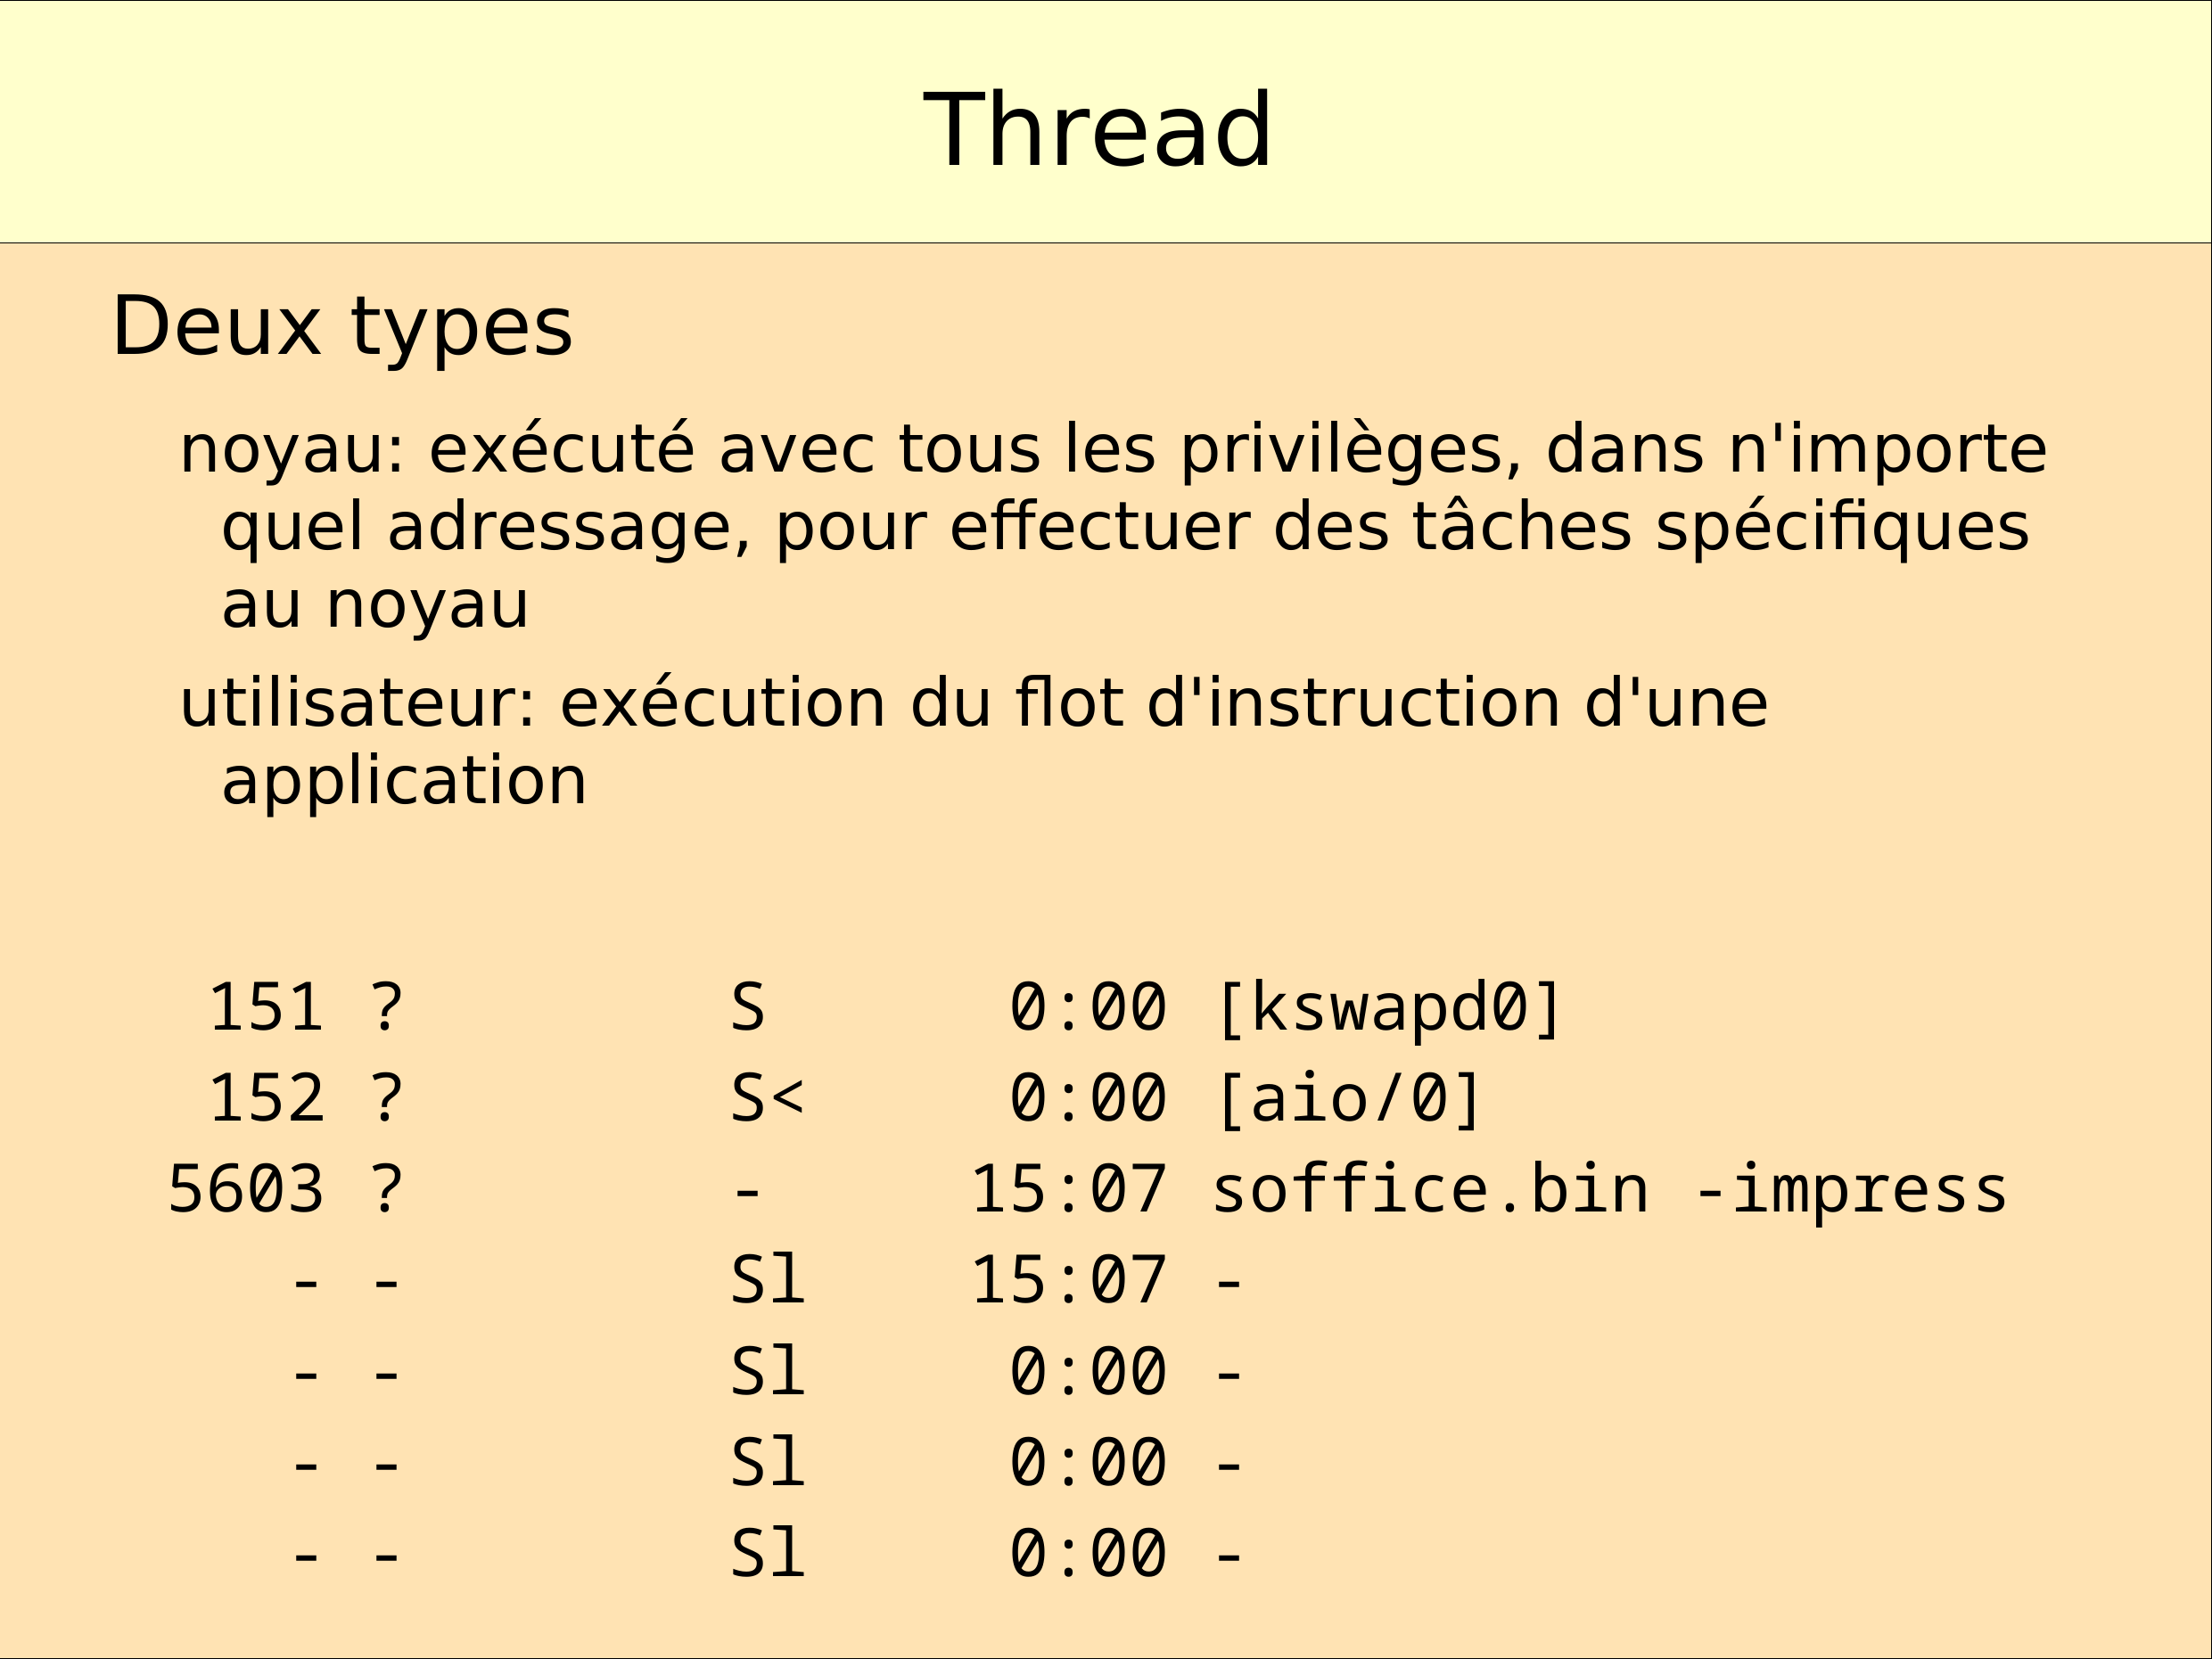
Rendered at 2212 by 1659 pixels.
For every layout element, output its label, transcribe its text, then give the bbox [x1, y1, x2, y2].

title Thread [153, 51, 2048, 211]
list Deux types noyau: exécuté avec tous les privilèges, dans n'importe quel adressage, pour effectuer des tâches spécifiques au noyau utilisateur: exécution du flot d'instruction d'une application [95, 278, 2085, 1373]
